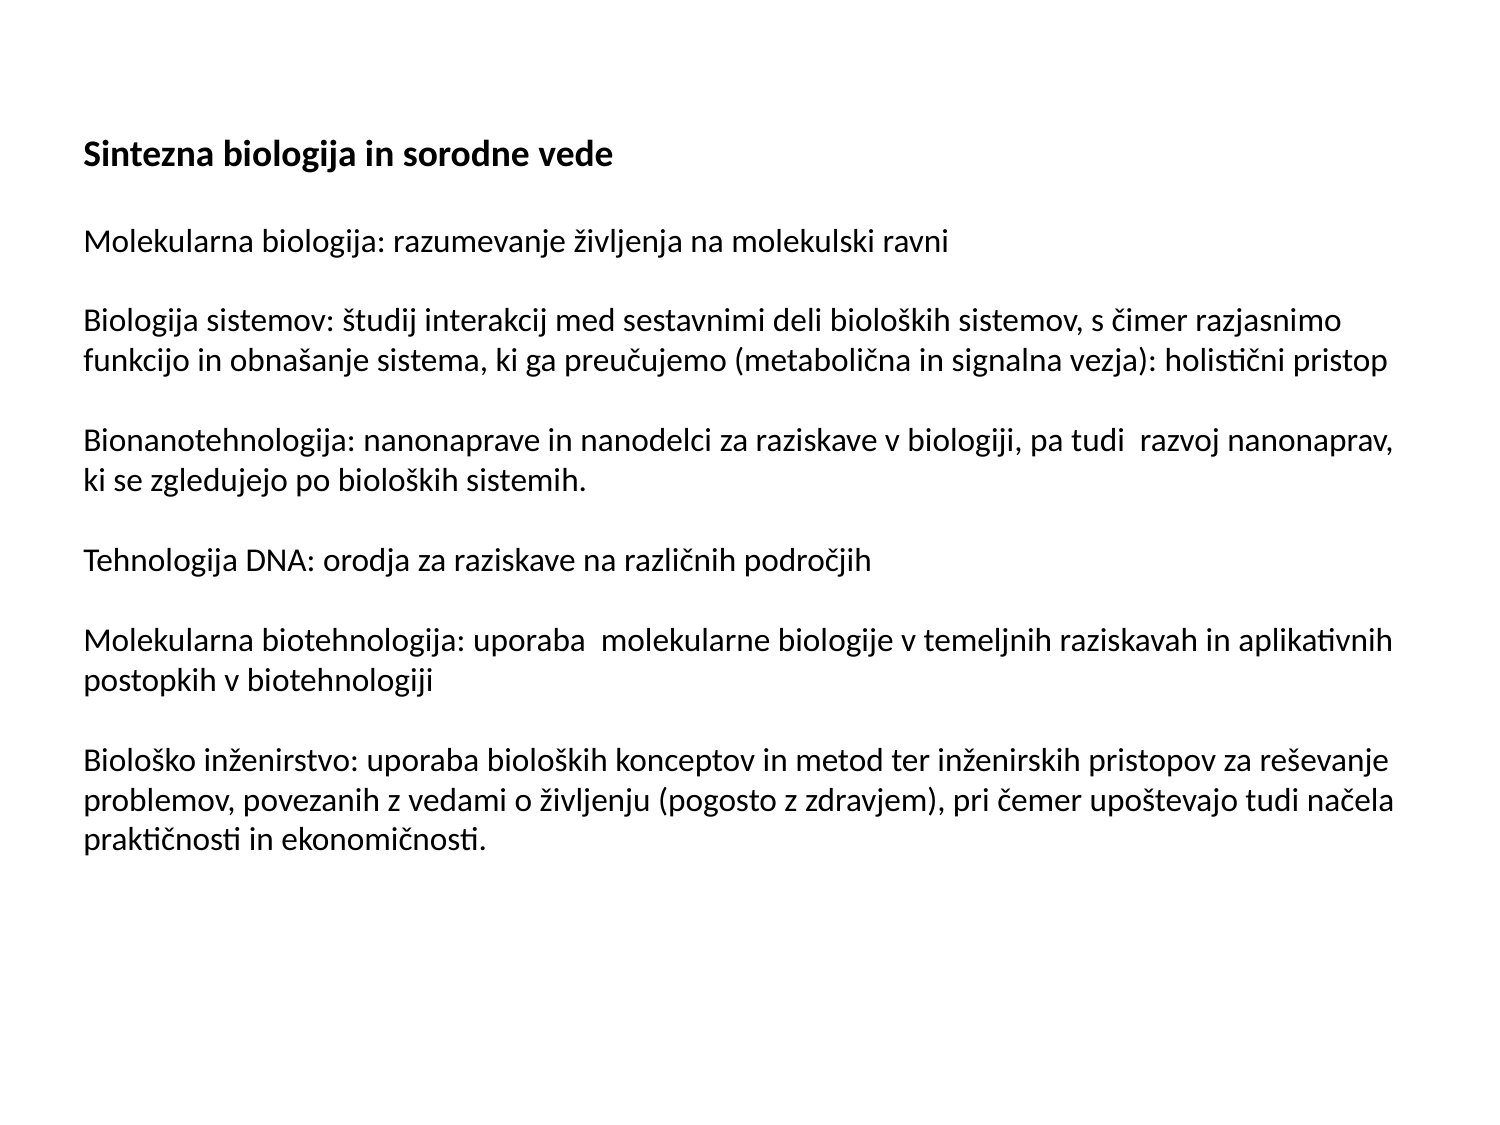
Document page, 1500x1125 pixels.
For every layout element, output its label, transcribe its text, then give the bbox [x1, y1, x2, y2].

text_box Sintezna biologija in sorodne vede Molekularna biologija: razumevanje življenja na molekulski ravni Biologija sistemov: študij interakcij med sestavnimi deli bioloških sistemov, s čimer razjasnimo funkcijo in obnašanje sistema, ki ga preučujemo (metabolična in signalna vezja): holistični pristop Bionanotehnologija: nanonaprave in nanodelci za raziskave v biologiji, pa tudi razvoj nanonaprav, ki se zgledujejo po bioloških sistemih. Tehnologija DNA: orodja za raziskave na različnih področjih Molekularna biotehnologija: uporaba molekularne biologije v temeljnih raziskavah in aplikativnih postopkih v biotehnologiji Biološko inženirstvo: uporaba bioloških konceptov in metod ter inženirskih pristopov za reševanje problemov, povezanih z vedami o življenju (pogosto z zdravjem), pri čemer upoštevajo tudi načela praktičnosti in ekonomičnosti. [68, 121, 1428, 955]
